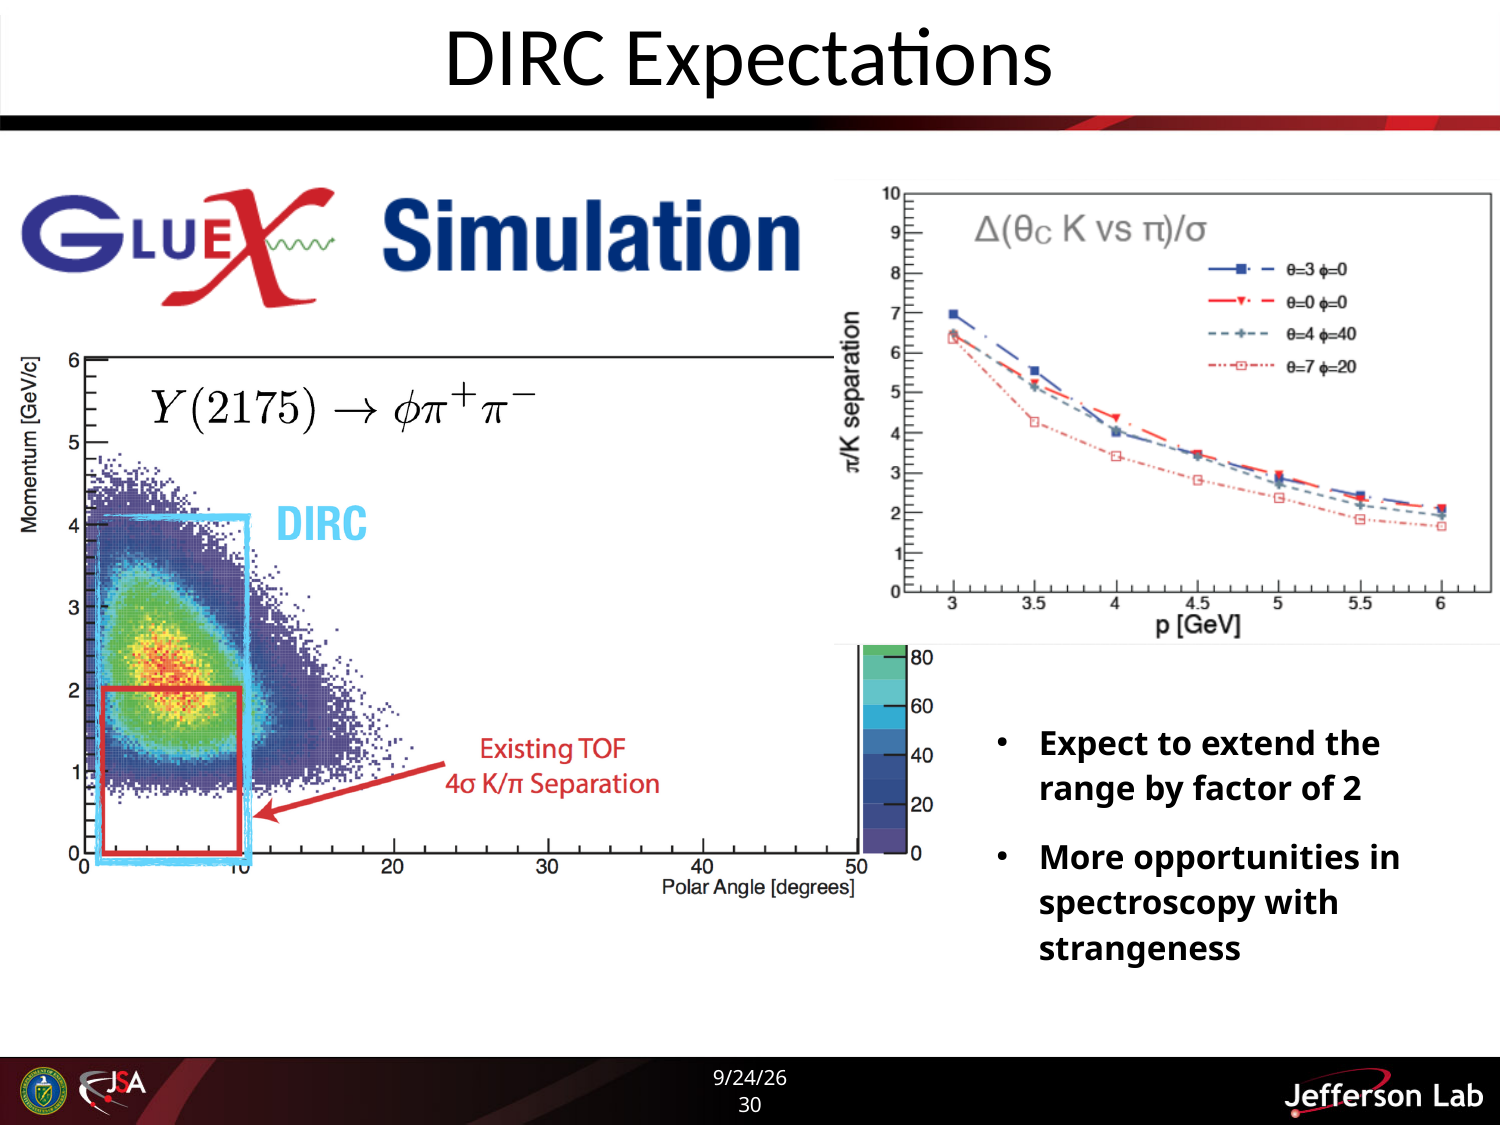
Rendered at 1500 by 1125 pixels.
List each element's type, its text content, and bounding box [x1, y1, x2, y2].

text_box 4/11/19 [575, 1048, 925, 1109]
picture [0, 0, 1500, 1125]
list Expect to extend the range by factor of 2 More opportunities in spectroscopy with strangeness [982, 720, 1428, 976]
title DIRC Expectations [75, 23, 1425, 107]
